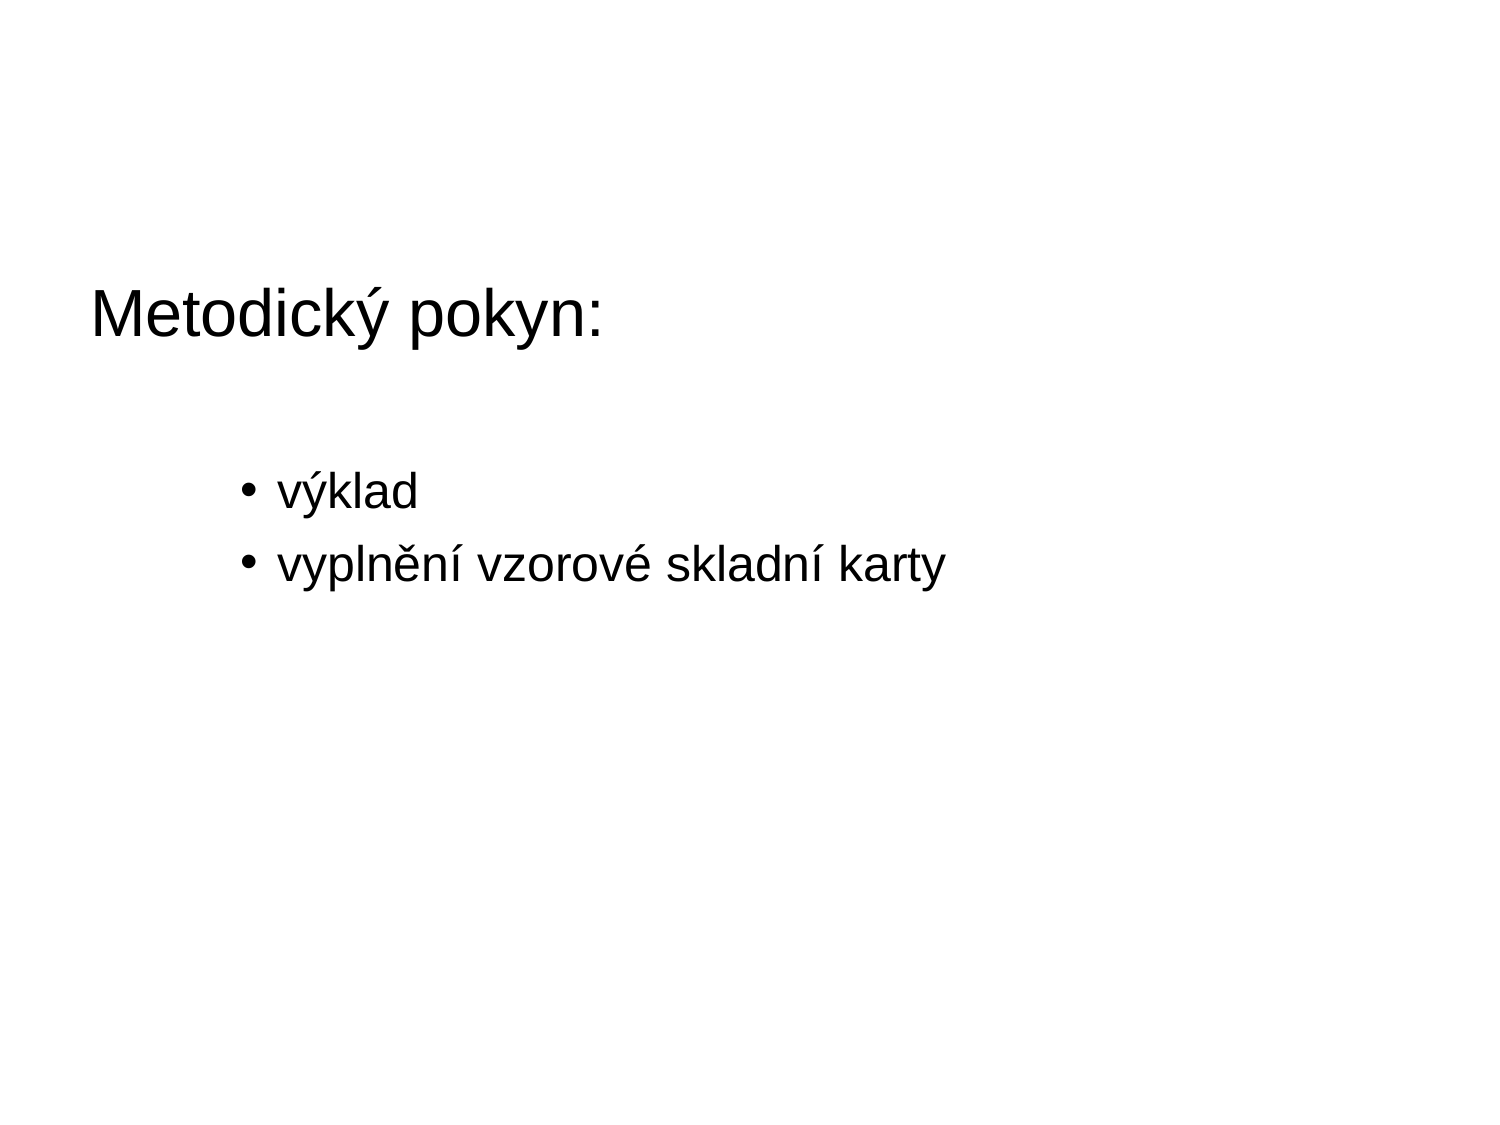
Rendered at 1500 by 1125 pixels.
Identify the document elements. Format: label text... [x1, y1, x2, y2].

list Metodický pokyn: výklad vyplnění vzorové skladní karty [75, 262, 1426, 1006]
